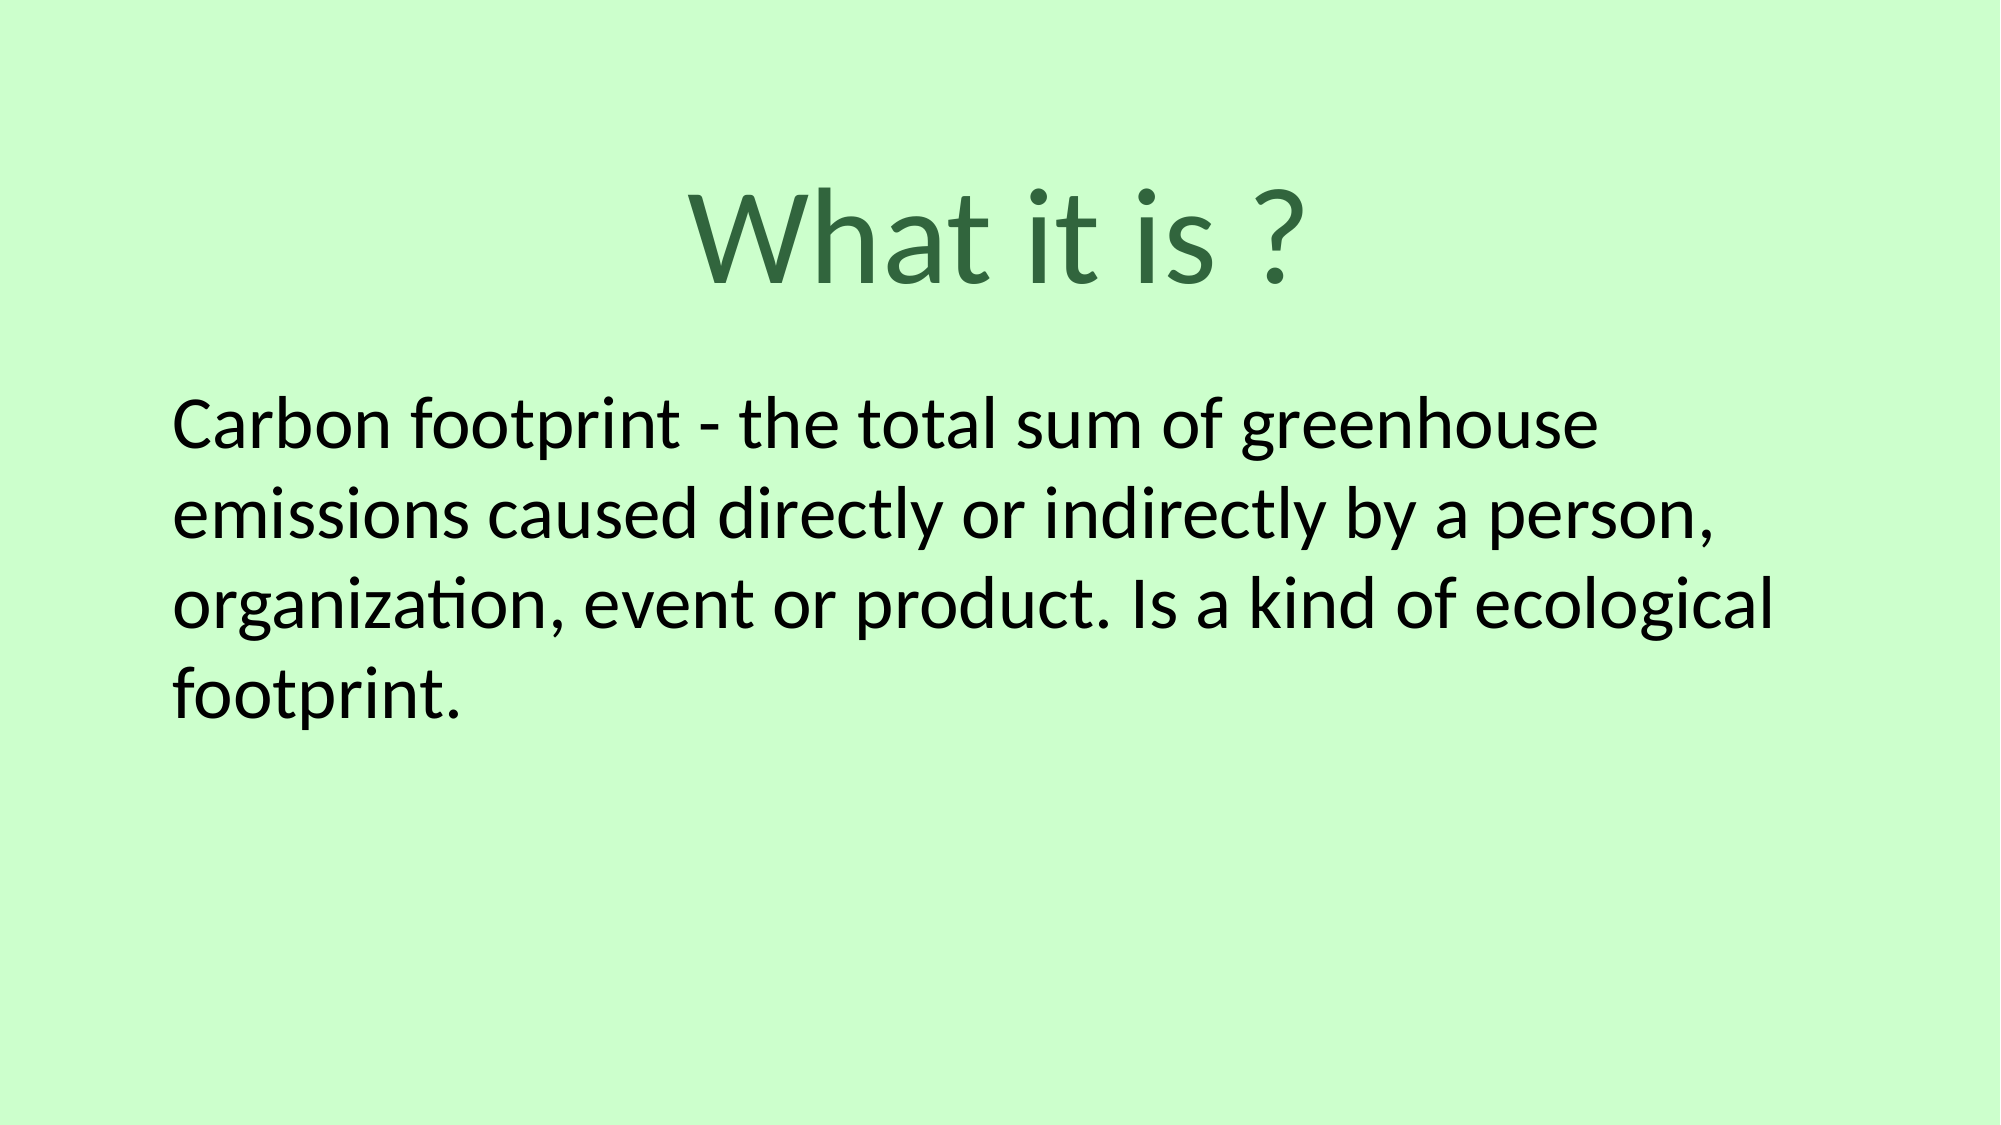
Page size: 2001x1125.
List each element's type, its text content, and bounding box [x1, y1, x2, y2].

text_box What it is ? [248, 139, 1752, 321]
text_box Carbon footprint - the total sum of greenhouse emissions caused directly or indirectly by a person, organization, event or product. Is a kind of ecological footprint. [157, 320, 1843, 745]
